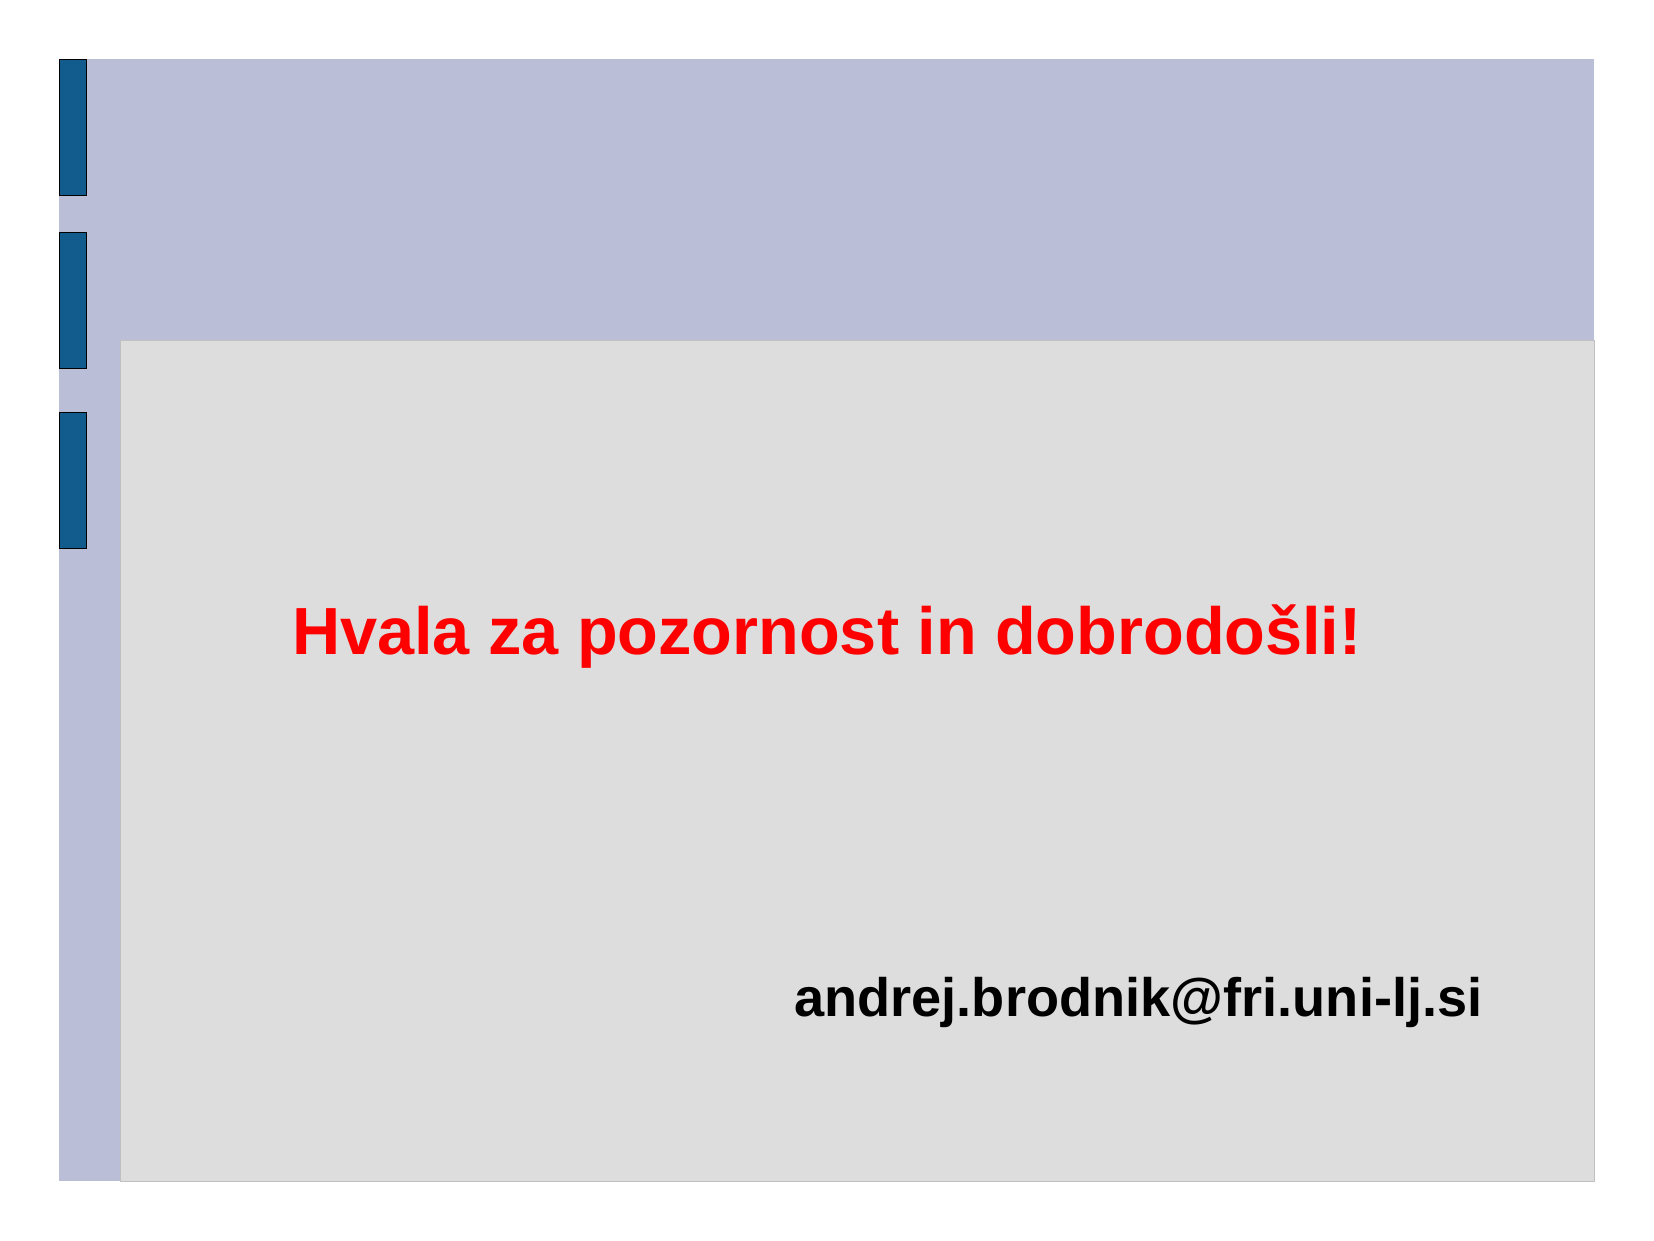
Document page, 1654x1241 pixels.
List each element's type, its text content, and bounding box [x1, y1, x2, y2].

list Hvala za pozornost in dobrodošli! andrej.brodnik@fri.uni-lj.si [171, 370, 1484, 1078]
